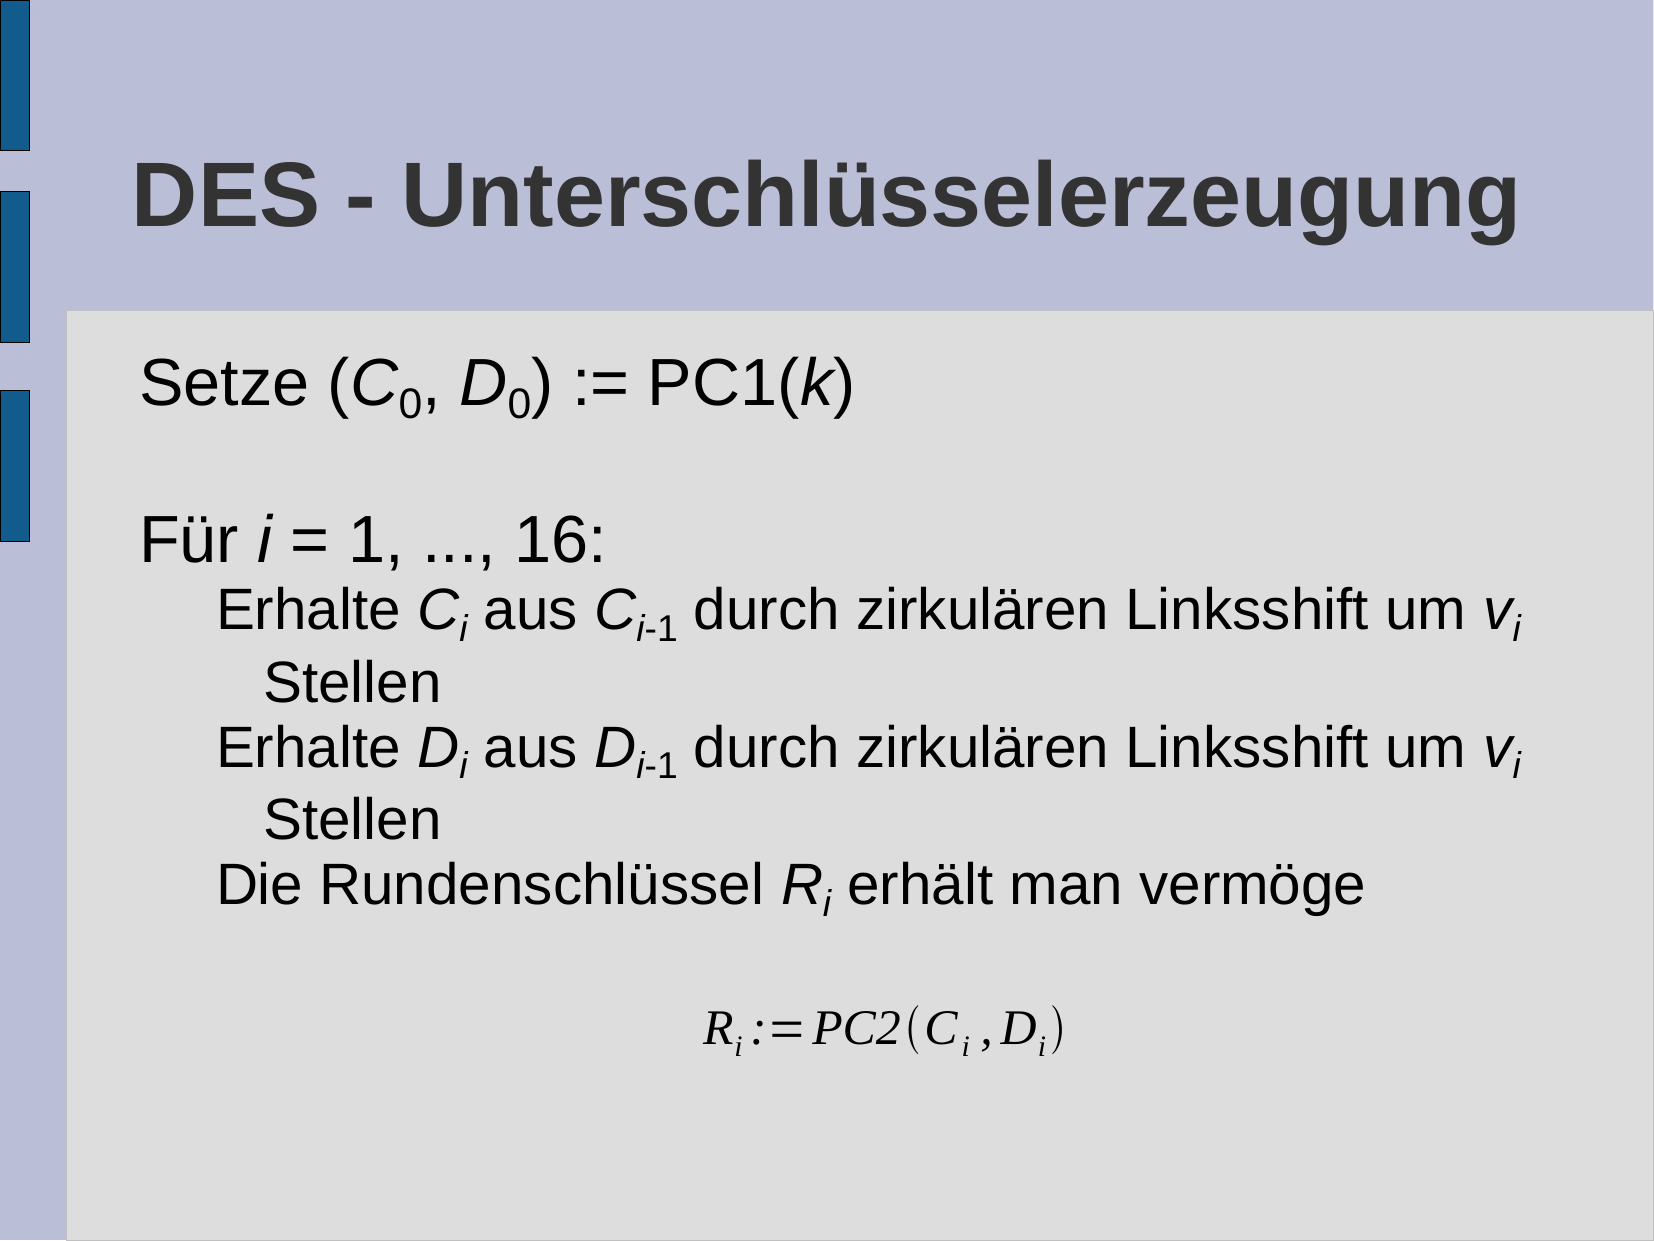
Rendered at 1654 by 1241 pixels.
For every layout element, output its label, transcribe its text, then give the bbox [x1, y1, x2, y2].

list Setze (C0, D0) := PC1(k) Für i = 1, ..., 16: Erhalte Ci aus Ci-1 durch zirkulären Linksshift um vi Stellen Erhalte Di aus Di-1 durch zirkulären Linksshift um vi Stellen Die Rundenschlüssel Ri erhält man vermöge [121, 344, 1534, 1127]
title DES - Unterschlüsselerzeugung [121, 91, 1534, 299]
chart [693, 1000, 1073, 1063]
